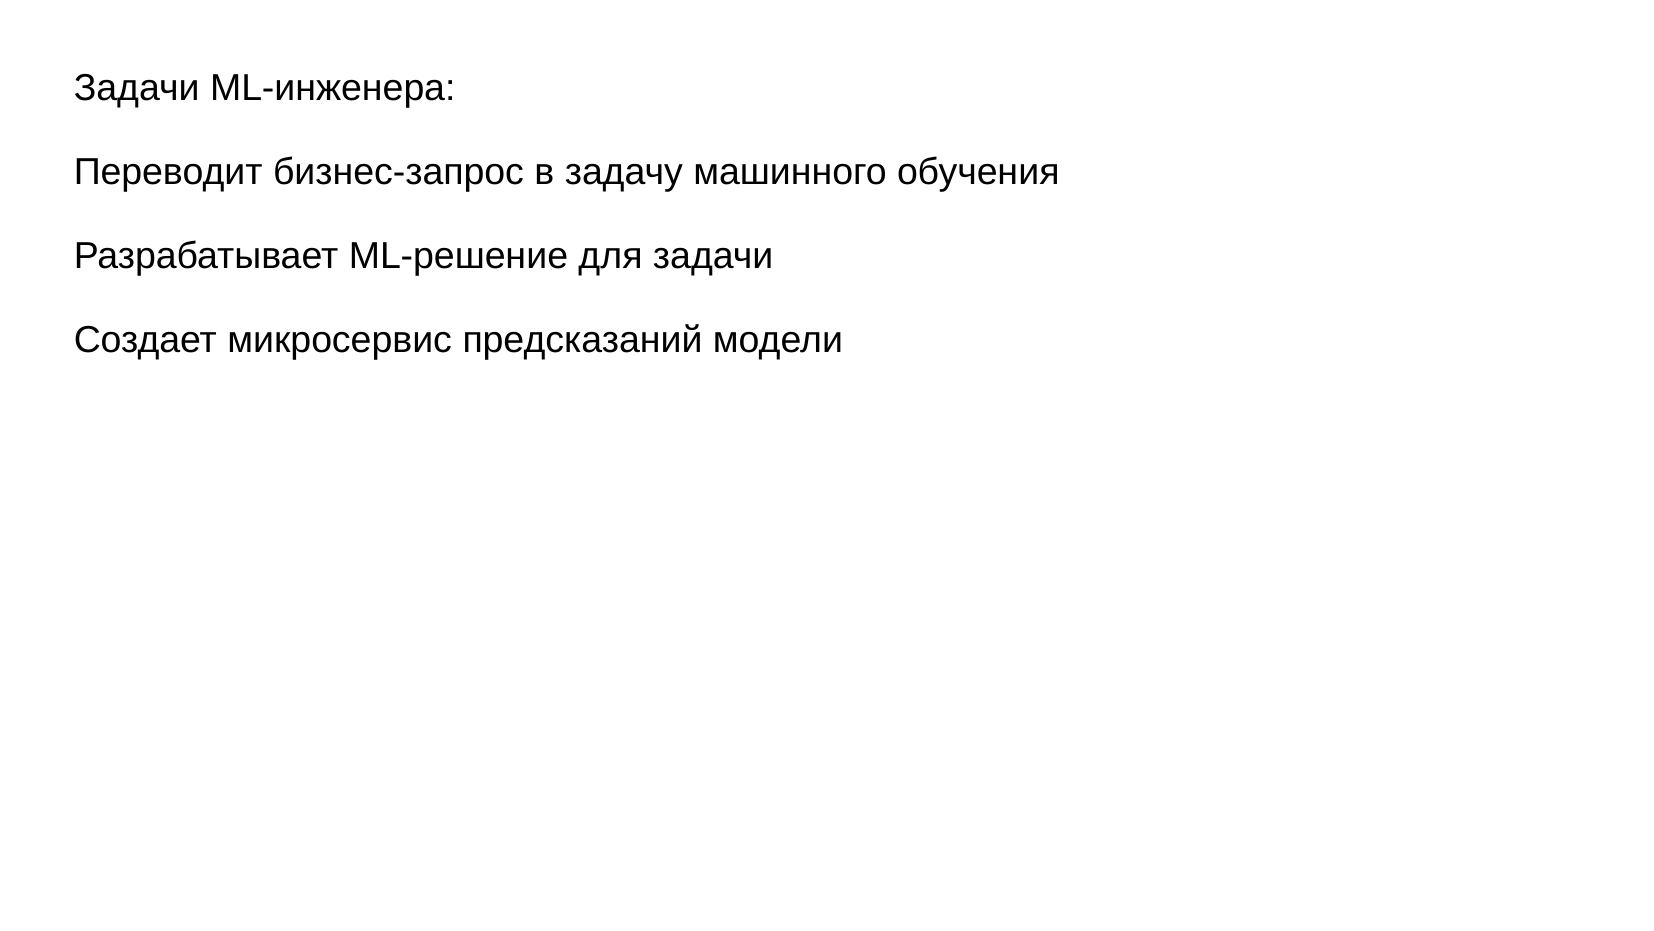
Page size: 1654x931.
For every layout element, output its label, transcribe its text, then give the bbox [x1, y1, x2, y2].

text_box Задачи ML-инженера: Переводит бизнес-запрос в задачу машинного обучения Разрабатывает ML-решение для задачи Создает микросервис предсказаний модели [59, 59, 1076, 494]
